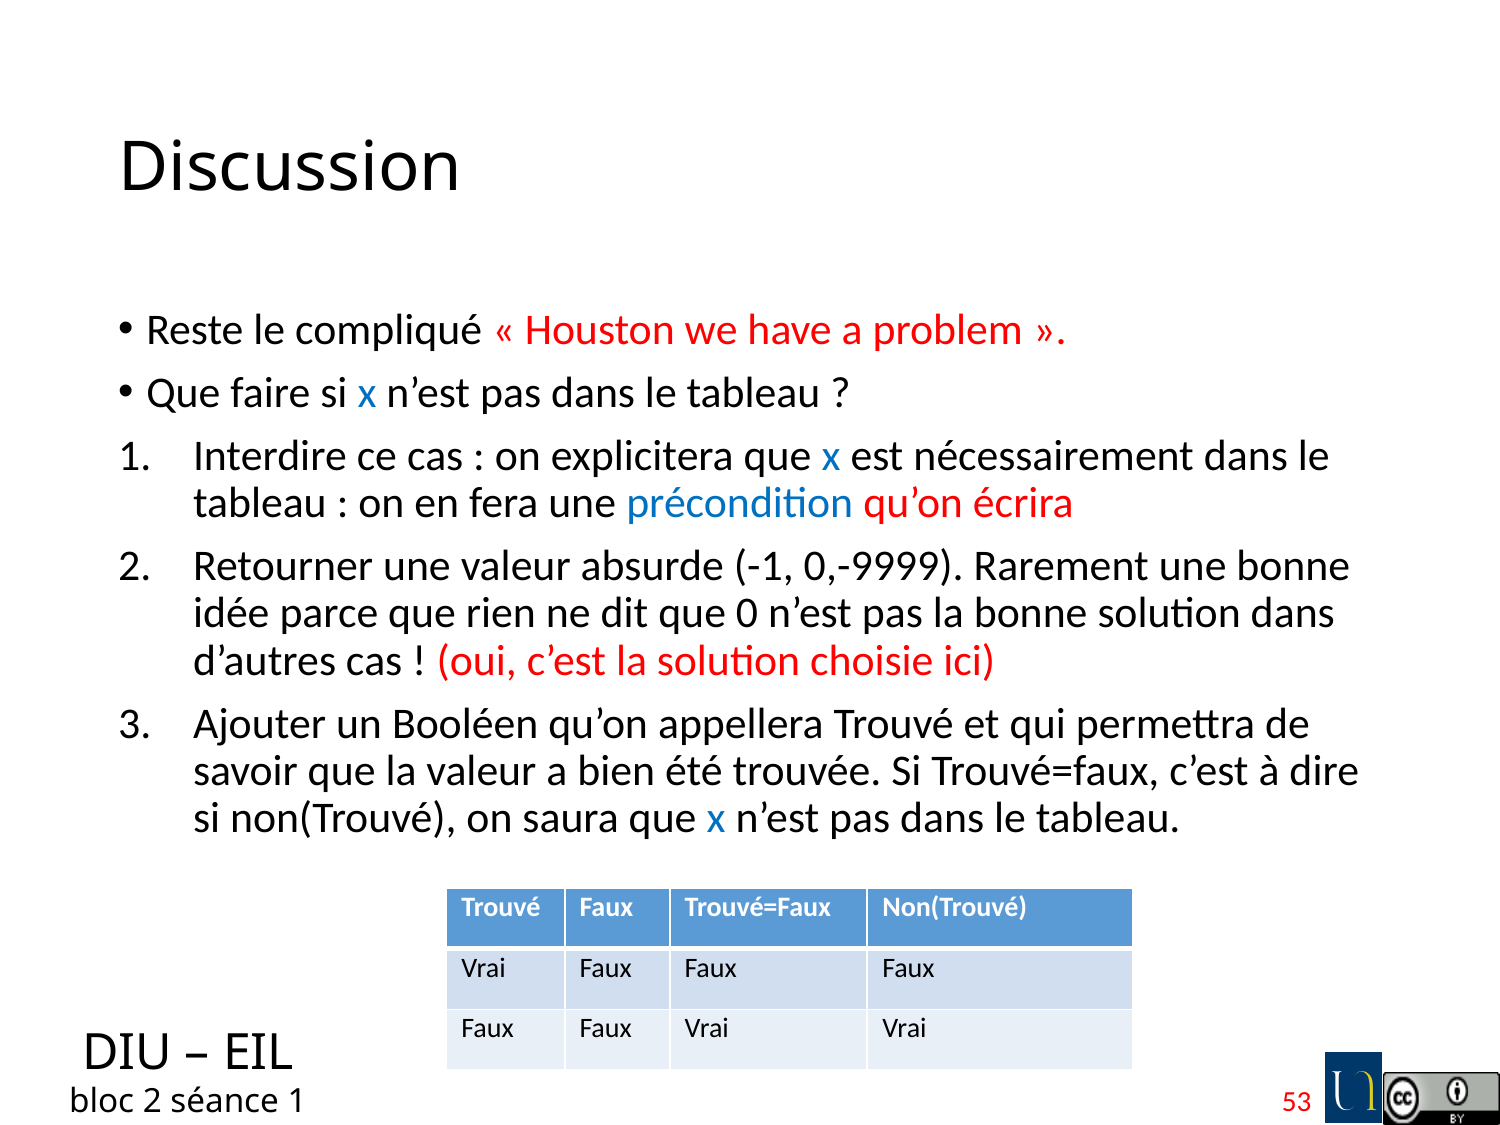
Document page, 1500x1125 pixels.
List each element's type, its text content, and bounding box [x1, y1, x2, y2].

table_header Faux [566, 889, 669, 946]
table_cell Faux [868, 951, 1132, 1009]
table_cell Vrai [868, 1010, 1132, 1069]
table_cell Faux [447, 1010, 564, 1069]
picture [1325, 1052, 1382, 1123]
table_header Non(Trouvé) [868, 889, 1132, 946]
picture [1383, 1072, 1500, 1125]
table_header Trouvé=Faux [671, 889, 866, 946]
slide_number <numéro> [1240, 1070, 1327, 1125]
title Discussion [103, 59, 1397, 278]
table_header Trouvé [447, 889, 564, 946]
list Reste le compliqué « Houston we have a problem ». Que faire si x n’est pas dans le tableau ? Interdire ce cas : on explicitera que x est nécessairement dans le tableau : on en fera une précondition qu’on écrira Retourner une valeur absurde (-1, 0,-9999). Rarement une bonne idée parce que rien ne dit que 0 n’est pas la bonne solution dans d’autres cas ! (oui, c’est la solution choisie ici) Ajouter un Booléen qu’on appellera Trouvé et qui permettra de savoir que la valeur a bien été trouvée. Si Trouvé=faux, c’est à dire si non(Trouvé), on saura que x n’est pas dans le tableau. [103, 299, 1397, 1014]
table_cell Faux [566, 1010, 669, 1069]
table_cell Vrai [447, 951, 564, 1009]
table_cell Faux [671, 951, 866, 1009]
table_cell Faux [566, 951, 669, 1009]
table_cell Vrai [671, 1010, 866, 1069]
